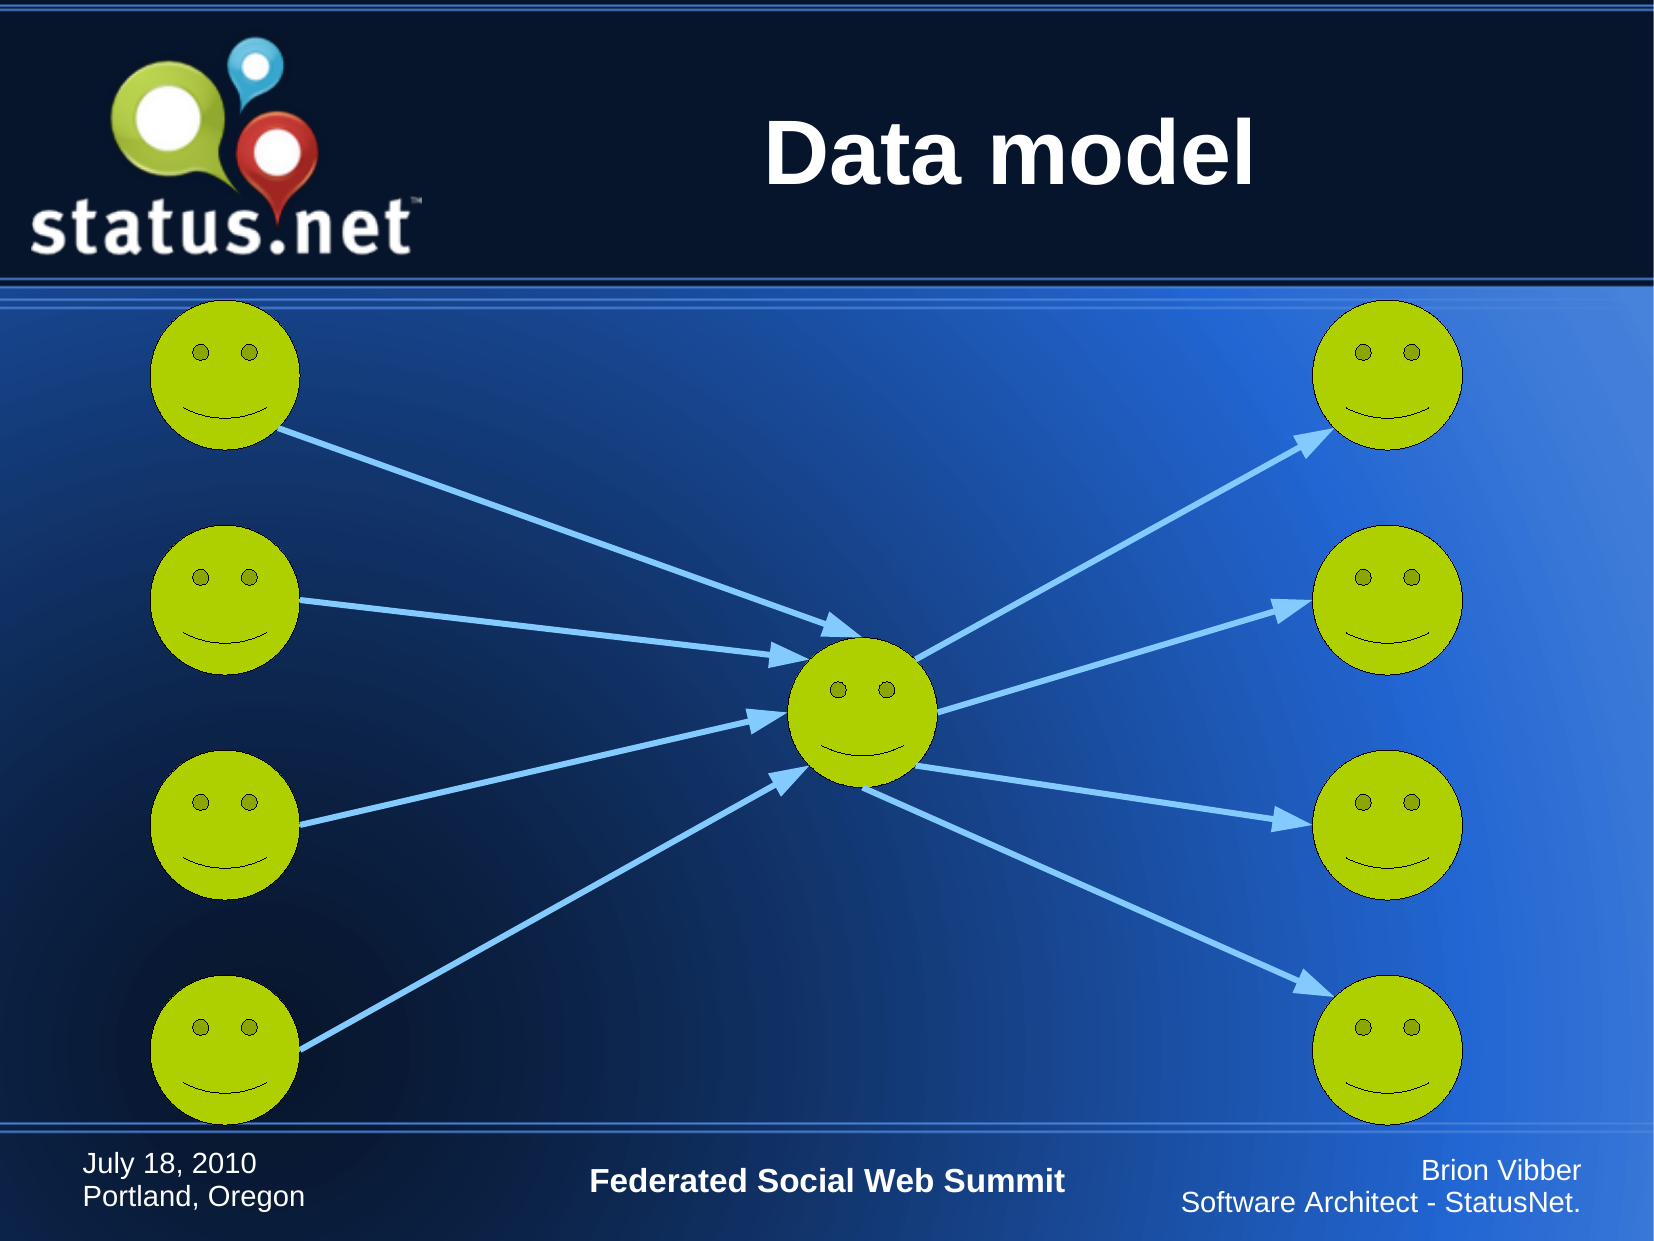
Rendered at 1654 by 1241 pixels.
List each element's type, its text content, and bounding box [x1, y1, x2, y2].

picture [0, 0, 1654, 1241]
text_box [150, 975, 300, 1126]
text_box [1312, 300, 1463, 451]
text_box [1312, 975, 1463, 1126]
text_box [150, 525, 300, 676]
text_box [787, 637, 938, 788]
text_box [1312, 750, 1463, 901]
title Data model [450, 49, 1571, 257]
text_box [1312, 525, 1463, 676]
text_box [150, 300, 301, 451]
text_box [150, 750, 300, 901]
